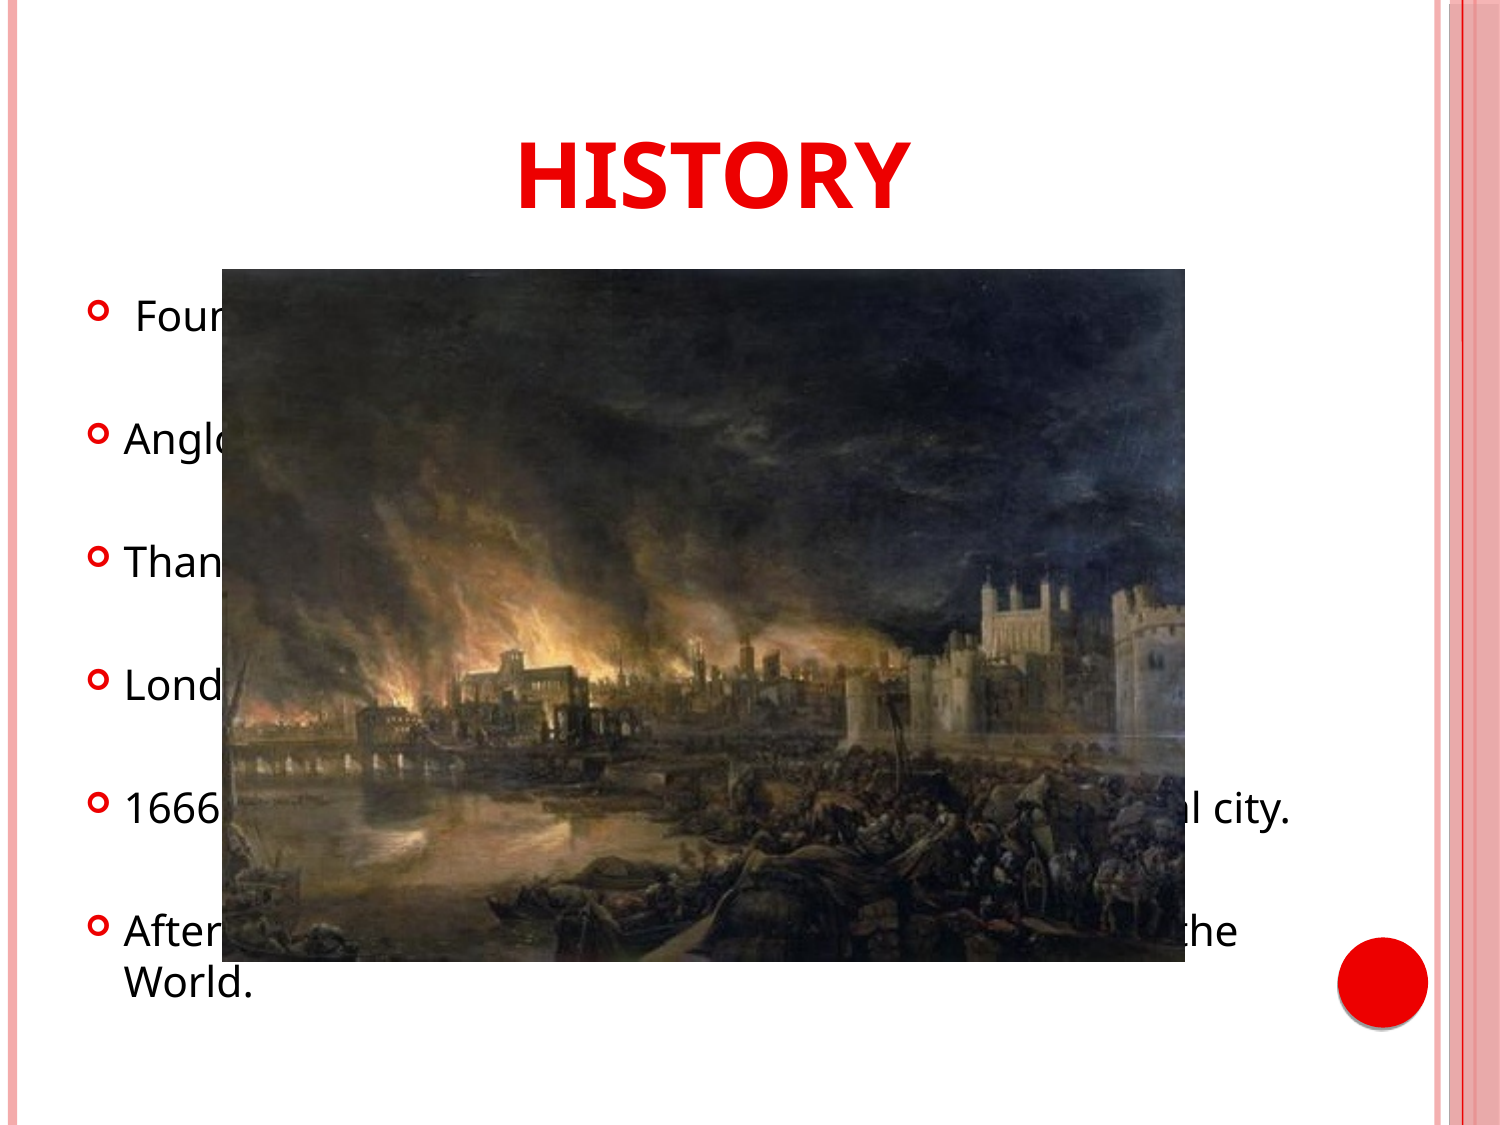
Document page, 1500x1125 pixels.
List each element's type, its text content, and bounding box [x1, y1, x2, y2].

picture [222, 269, 1185, 962]
title HISTORY [457, 46, 968, 235]
list Founded by the Romans (Londinium) – it was decay. Anglo – Saxons created a new city (Lundenwic). Than the Danisch conquered it. London had become the largest city in England. 1666 - The Great Fire of London destroyed the original city. After 10 years the London became the largest city in the World. [70, 281, 1379, 1020]
